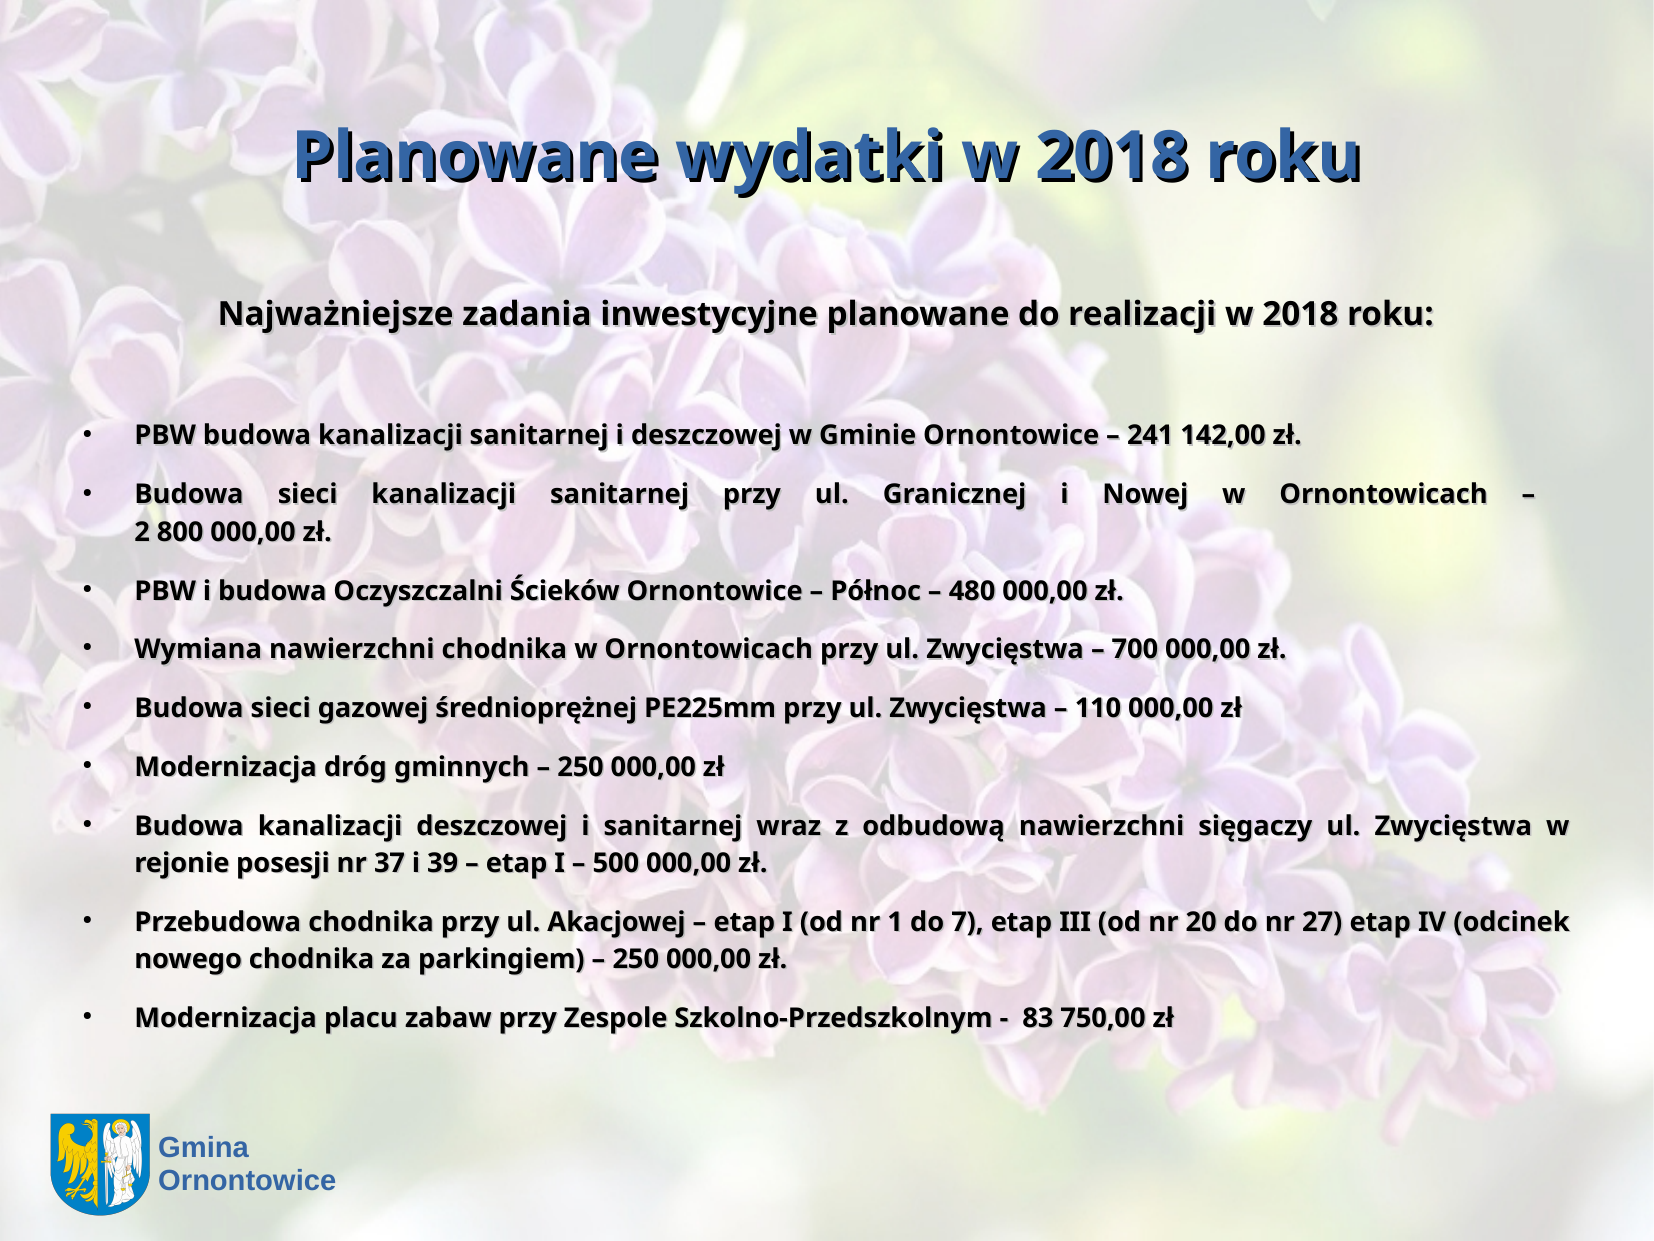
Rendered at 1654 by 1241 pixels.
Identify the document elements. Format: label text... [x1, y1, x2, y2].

title Planowane wydatki w 2018 roku [82, 49, 1571, 257]
list Najważniejsze zadania inwestycyjne planowane do realizacji w 2018 roku: PBW budowa kanalizacji sanitarnej i deszczowej w Gminie Ornontowice – 241 142,00 zł. Budowa sieci kanalizacji sanitarnej przy ul. Granicznej i Nowej w Ornontowicach – 2 800 000,00 zł. PBW i budowa Oczyszczalni Ścieków Ornontowice – Północ – 480 000,00 zł. Wymiana nawierzchni chodnika w Ornontowicach przy ul. Zwycięstwa – 700 000,00 zł. Budowa sieci gazowej średnioprężnej PE225mm przy ul. Zwycięstwa – 110 000,00 zł Modernizacja dróg gminnych – 250 000,00 zł Budowa kanalizacji deszczowej i sanitarnej wraz z odbudową nawierzchni sięgaczy ul. Zwycięstwa w rejonie posesji nr 37 i 39 – etap I – 500 000,00 zł. Przebudowa chodnika przy ul. Akacjowej – etap I (od nr 1 do 7), etap III (od nr 20 do nr 27) etap IV (odcinek nowego chodnika za parkingiem) – 250 000,00 zł. Modernizacja placu zabaw przy Zespole Szkolno-Przedszkolnym - 83 750,00 zł [82, 290, 1571, 1052]
picture [0, 0, 1654, 1241]
